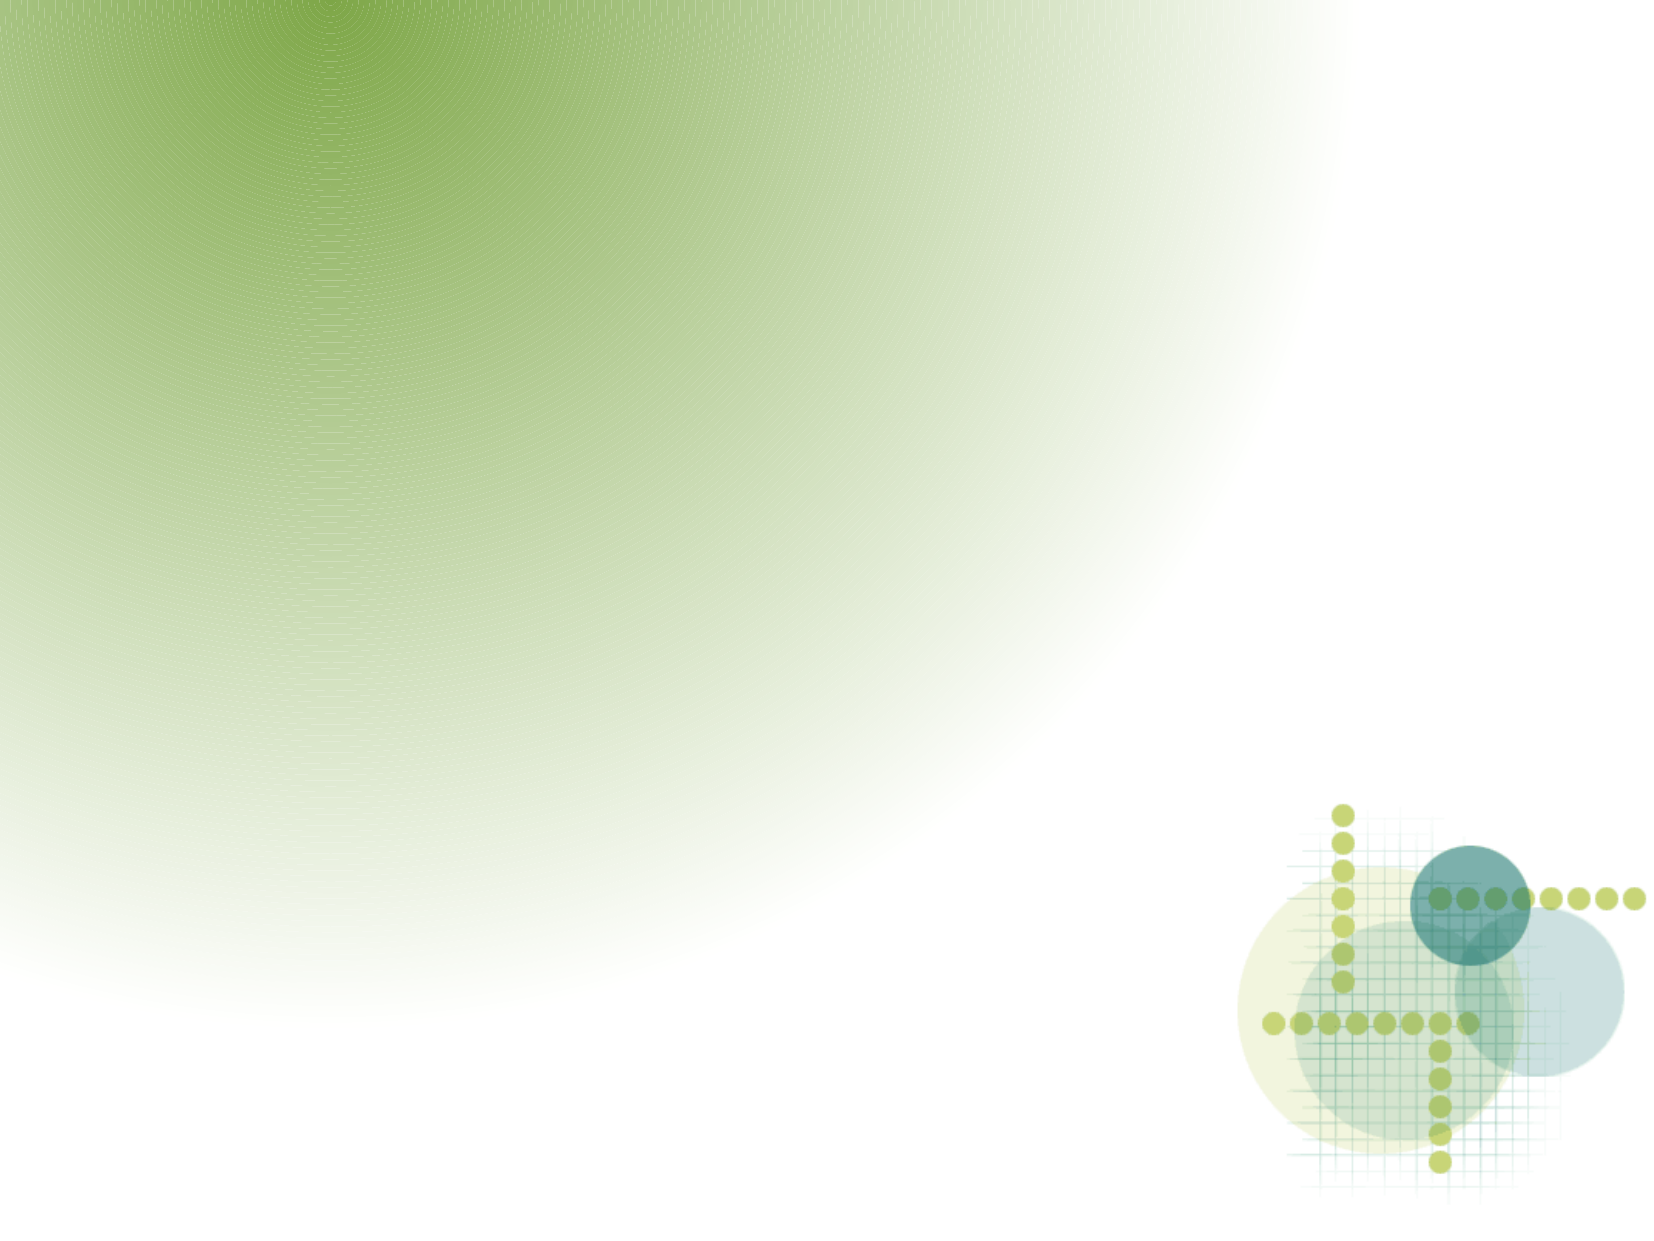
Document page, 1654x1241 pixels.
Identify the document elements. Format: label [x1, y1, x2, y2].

picture [1224, 792, 1654, 1211]
